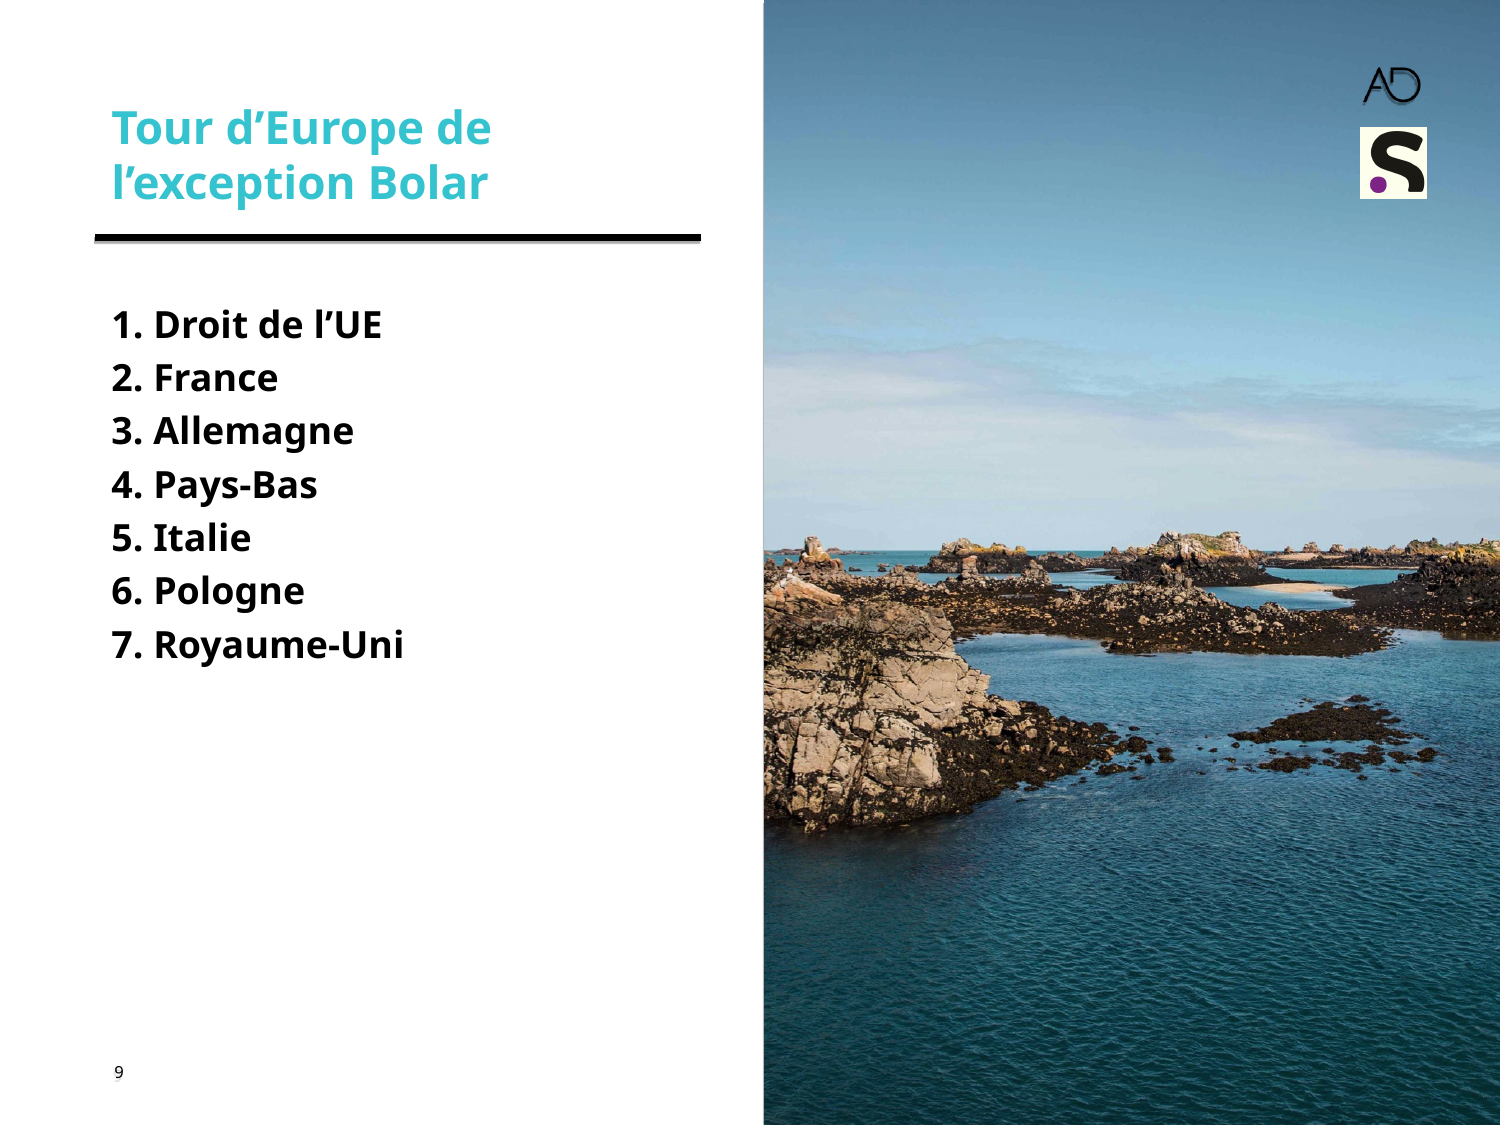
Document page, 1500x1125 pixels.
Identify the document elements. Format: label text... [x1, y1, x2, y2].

list Droit de l’UE France Allemagne Pays-Bas Italie Pologne Royaume-Uni [96, 293, 702, 1042]
title Tour d’Europe de l’exception Bolar [96, 91, 702, 239]
